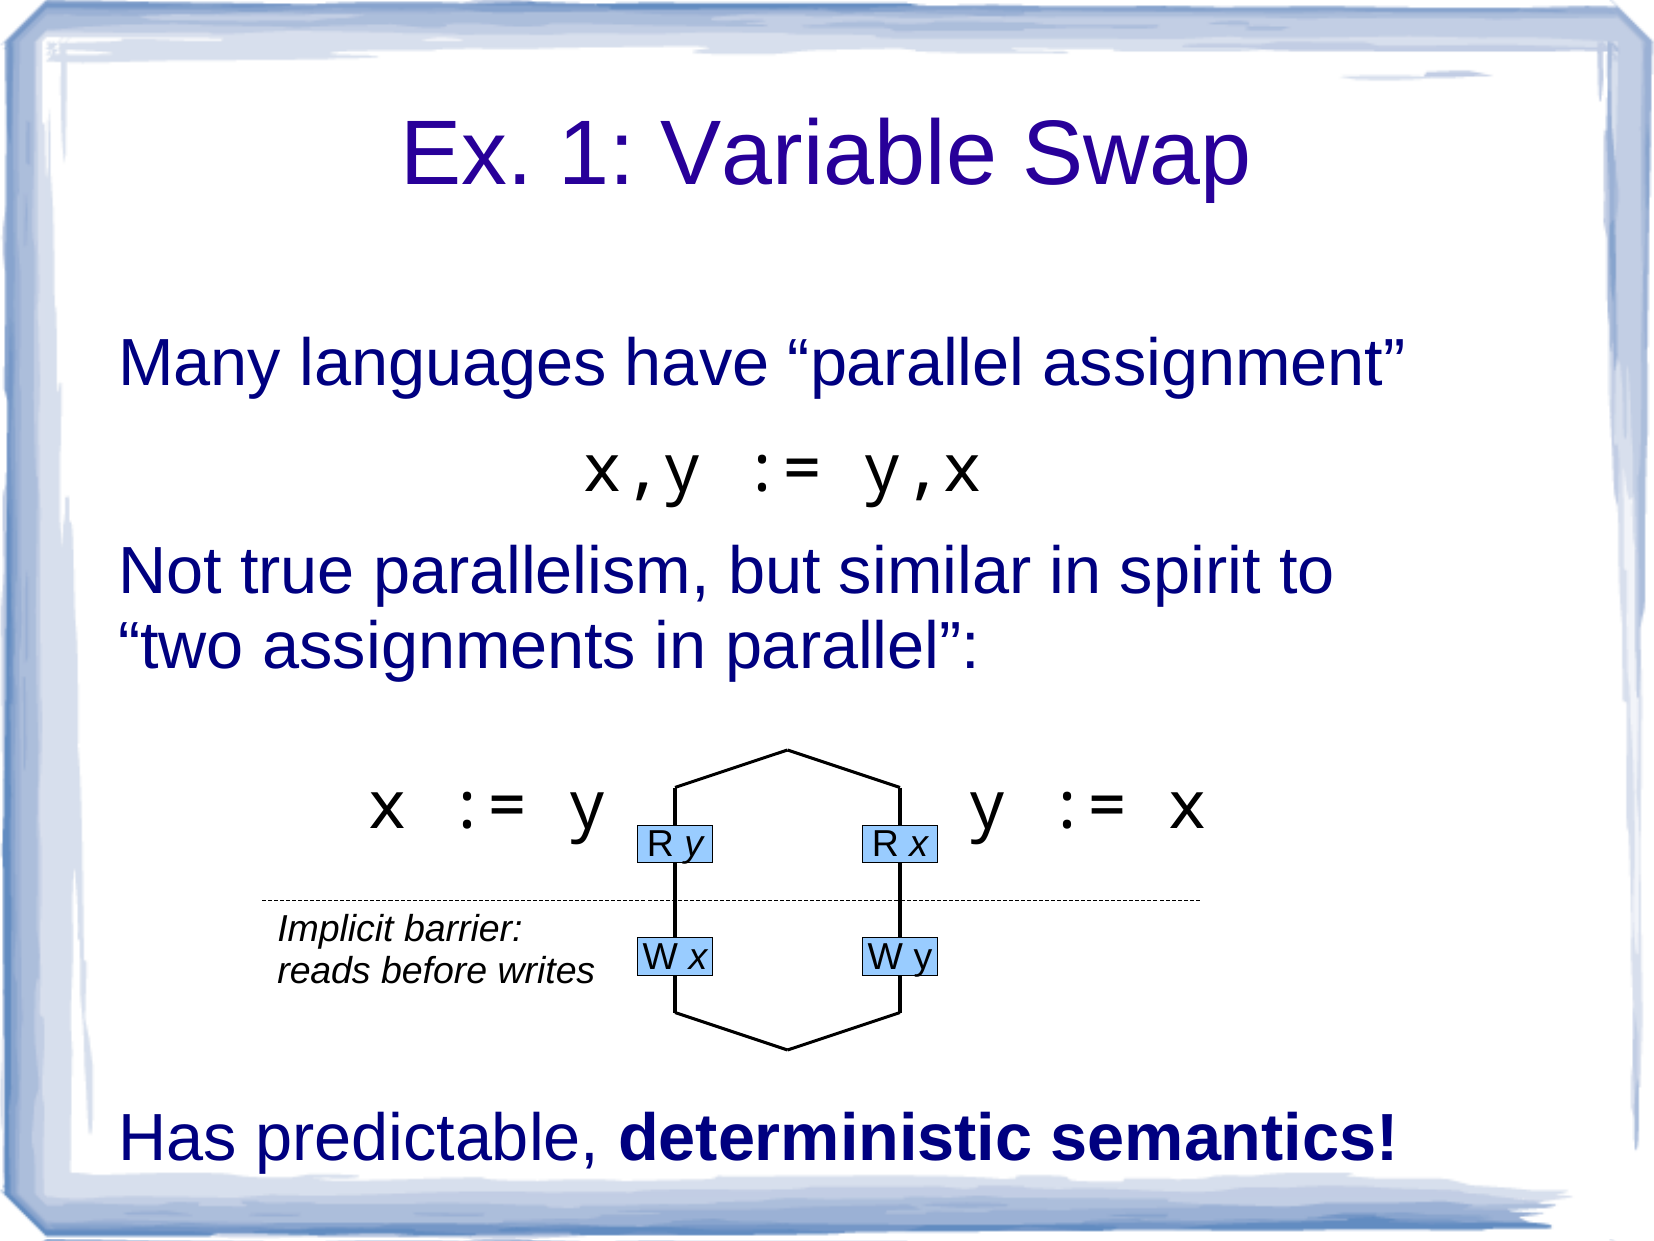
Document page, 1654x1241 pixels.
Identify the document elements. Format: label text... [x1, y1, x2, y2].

text_box x := y [337, 750, 638, 832]
text_box Implicit barrier: reads before writes [262, 900, 638, 999]
picture [0, 0, 1654, 1241]
text_box R y [637, 825, 713, 863]
text_box W x [638, 937, 713, 976]
text_box y := x [937, 750, 1238, 832]
text_box x,y := y,x [476, 412, 1088, 495]
text_box R x [862, 825, 938, 863]
text_box W y [862, 937, 938, 976]
title Ex. 1: Variable Swap [82, 49, 1571, 257]
list Many languages have “parallel assignment” Not true parallelism, but similar in spirit to “two assignments in parallel”: Has predictable, deterministic semantics! [118, 324, 1571, 1173]
